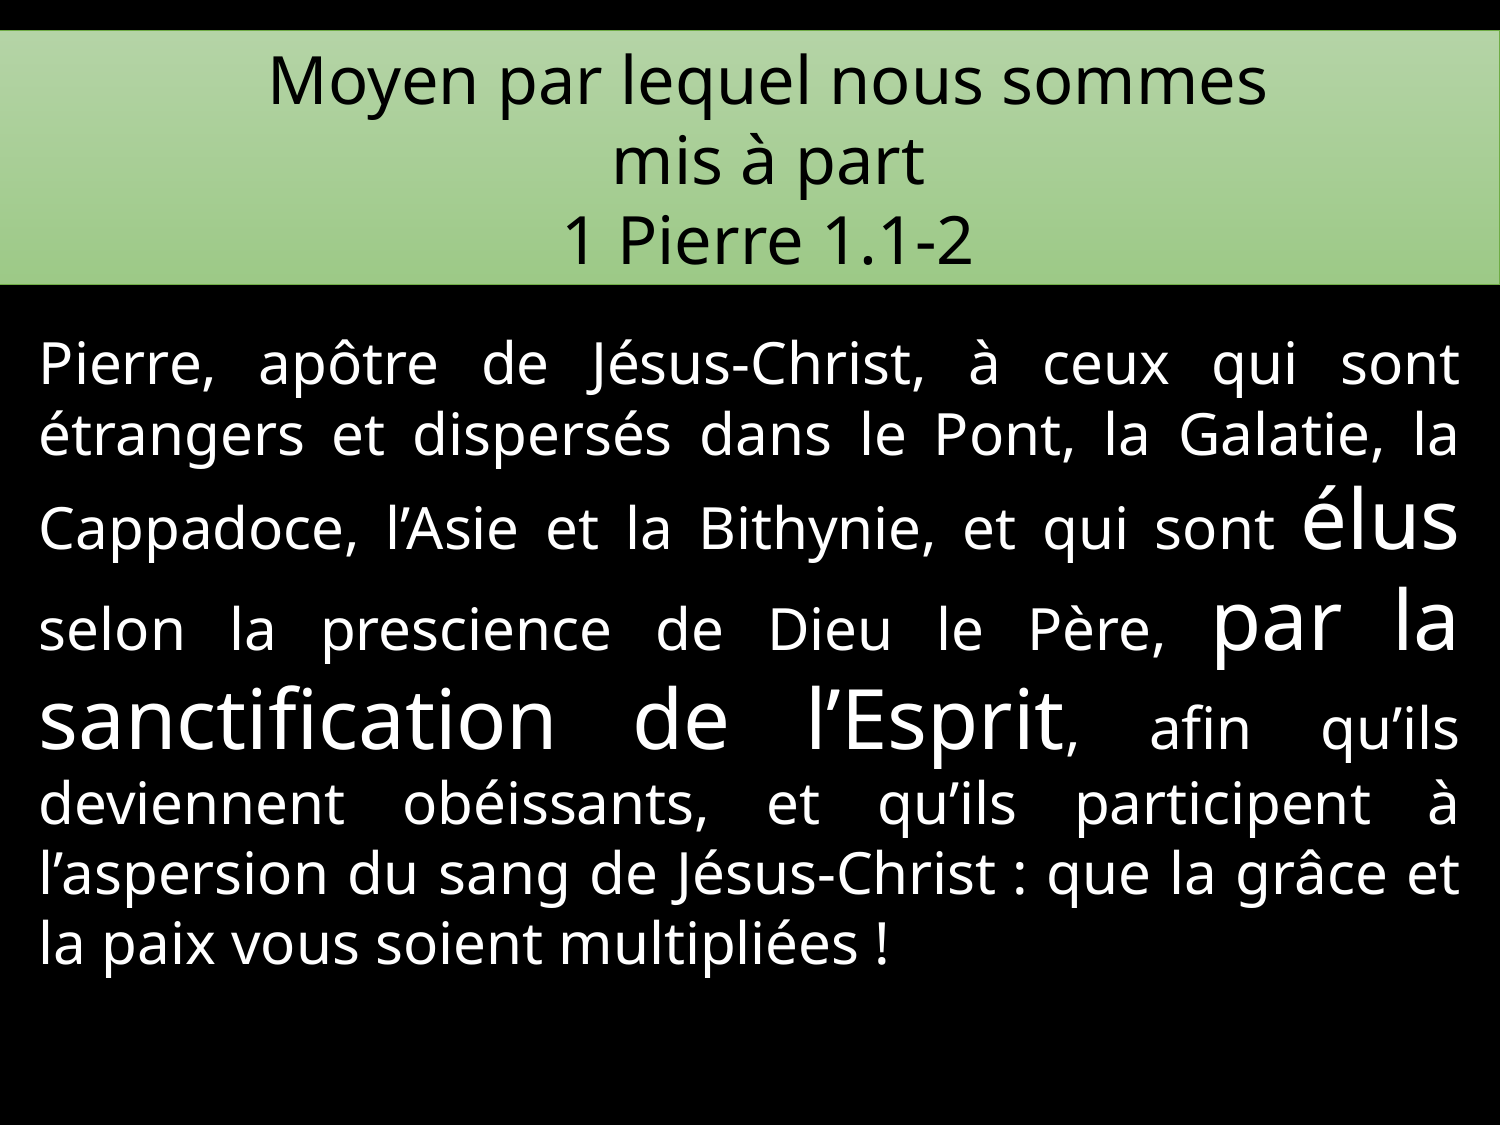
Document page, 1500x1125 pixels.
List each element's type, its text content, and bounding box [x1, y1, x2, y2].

text_box Pierre, apôtre de Jésus-Christ, à ceux qui sont étrangers et dispersés dans le Pont, la Galatie, la Cappadoce, l’Asie et la Bithynie, et qui sont élus selon la prescience de Dieu le Père, par la sanctification de l’Esprit, afin qu’ils deviennent obéissants, et qu’ils participent à l’aspersion du sang de Jésus-Christ : que la grâce et la paix vous soient multipliées ! [24, 319, 1476, 984]
text_box Moyen par lequel nous sommes mis à part 1 Pierre 1.1-2 [0, 30, 1500, 285]
